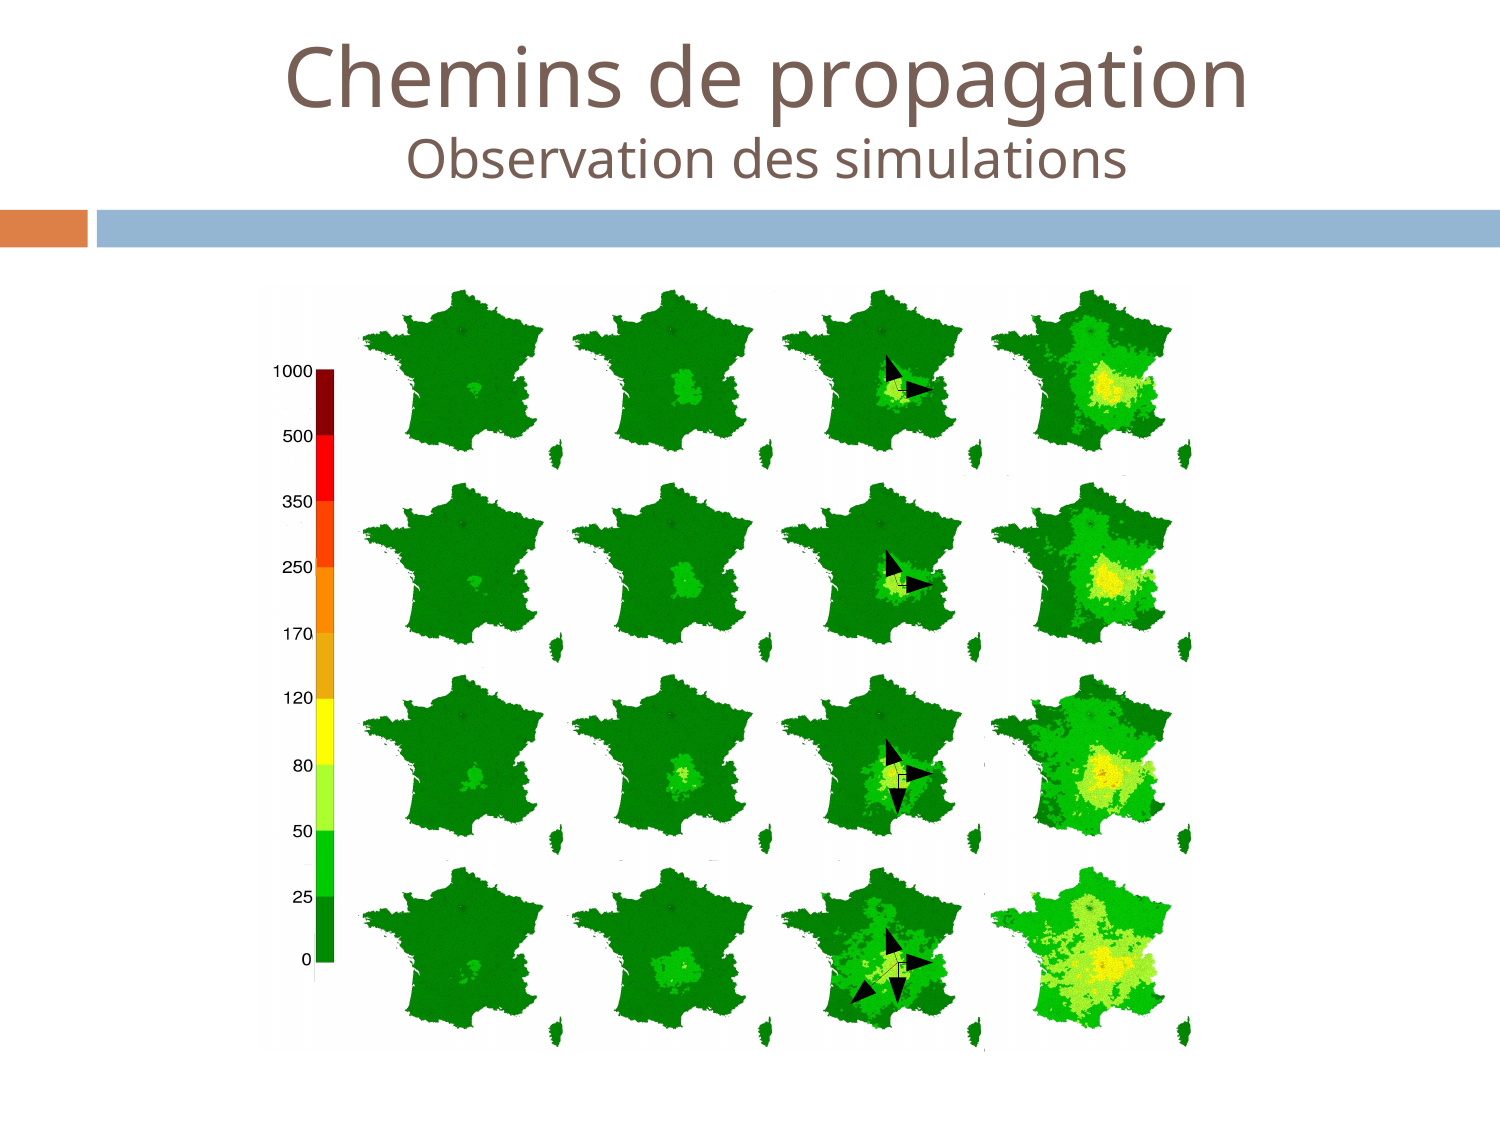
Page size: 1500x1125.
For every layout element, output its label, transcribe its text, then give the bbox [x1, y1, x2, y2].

text_box Chemins de propagation Observation des simulations [0, 13, 1500, 201]
picture [259, 283, 1193, 1052]
